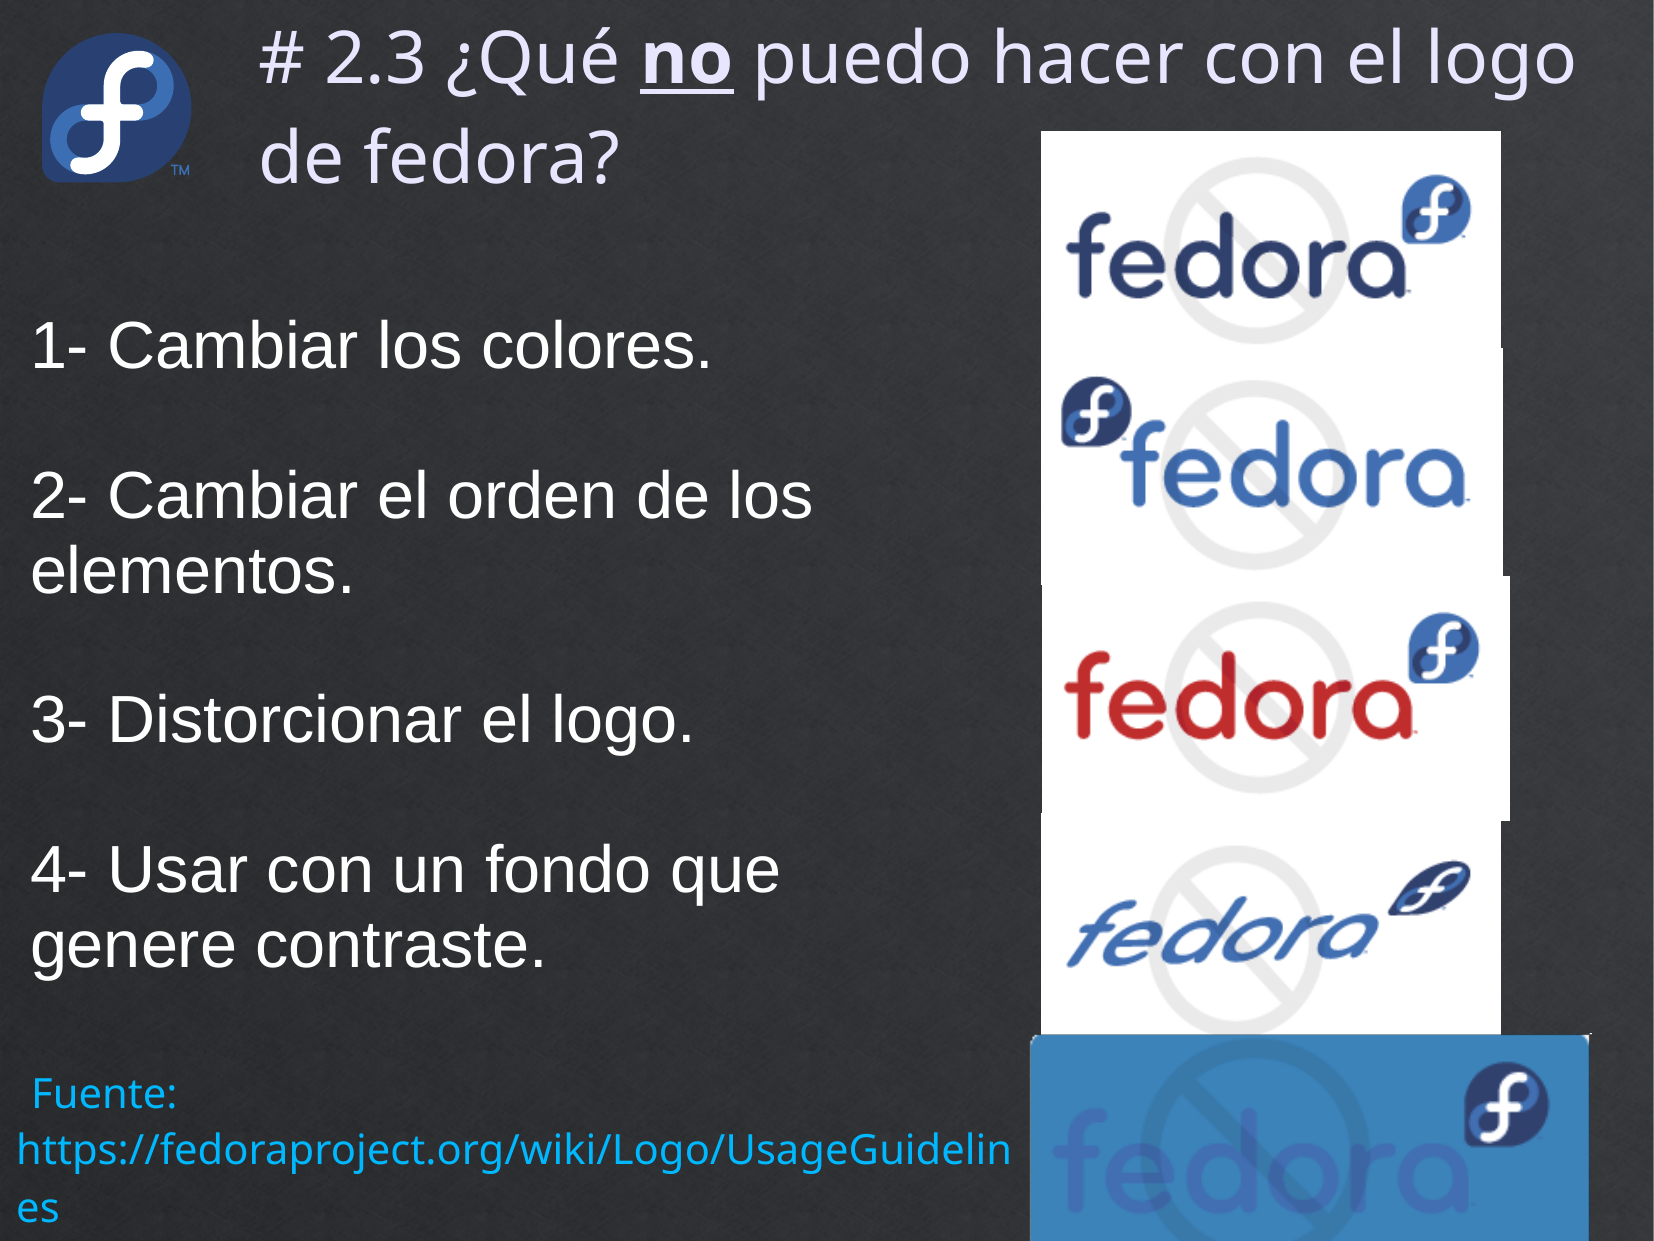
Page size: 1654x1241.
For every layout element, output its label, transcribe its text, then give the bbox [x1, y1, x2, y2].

text_box Fuente: https://fedoraproject.org/wiki/Logo/UsageGuidelines [16, 1037, 1032, 1241]
subtitle 1- Cambiar los colores. 2- Cambiar el orden de los elementos. 3- Distorcionar el logo. 4- Usar con un fondo que genere contraste. [30, 240, 998, 1037]
picture [0, 0, 1654, 1241]
title # 2.3 ¿Qué no puedo hacer con el logo de fedora? [267, 1, 1642, 209]
